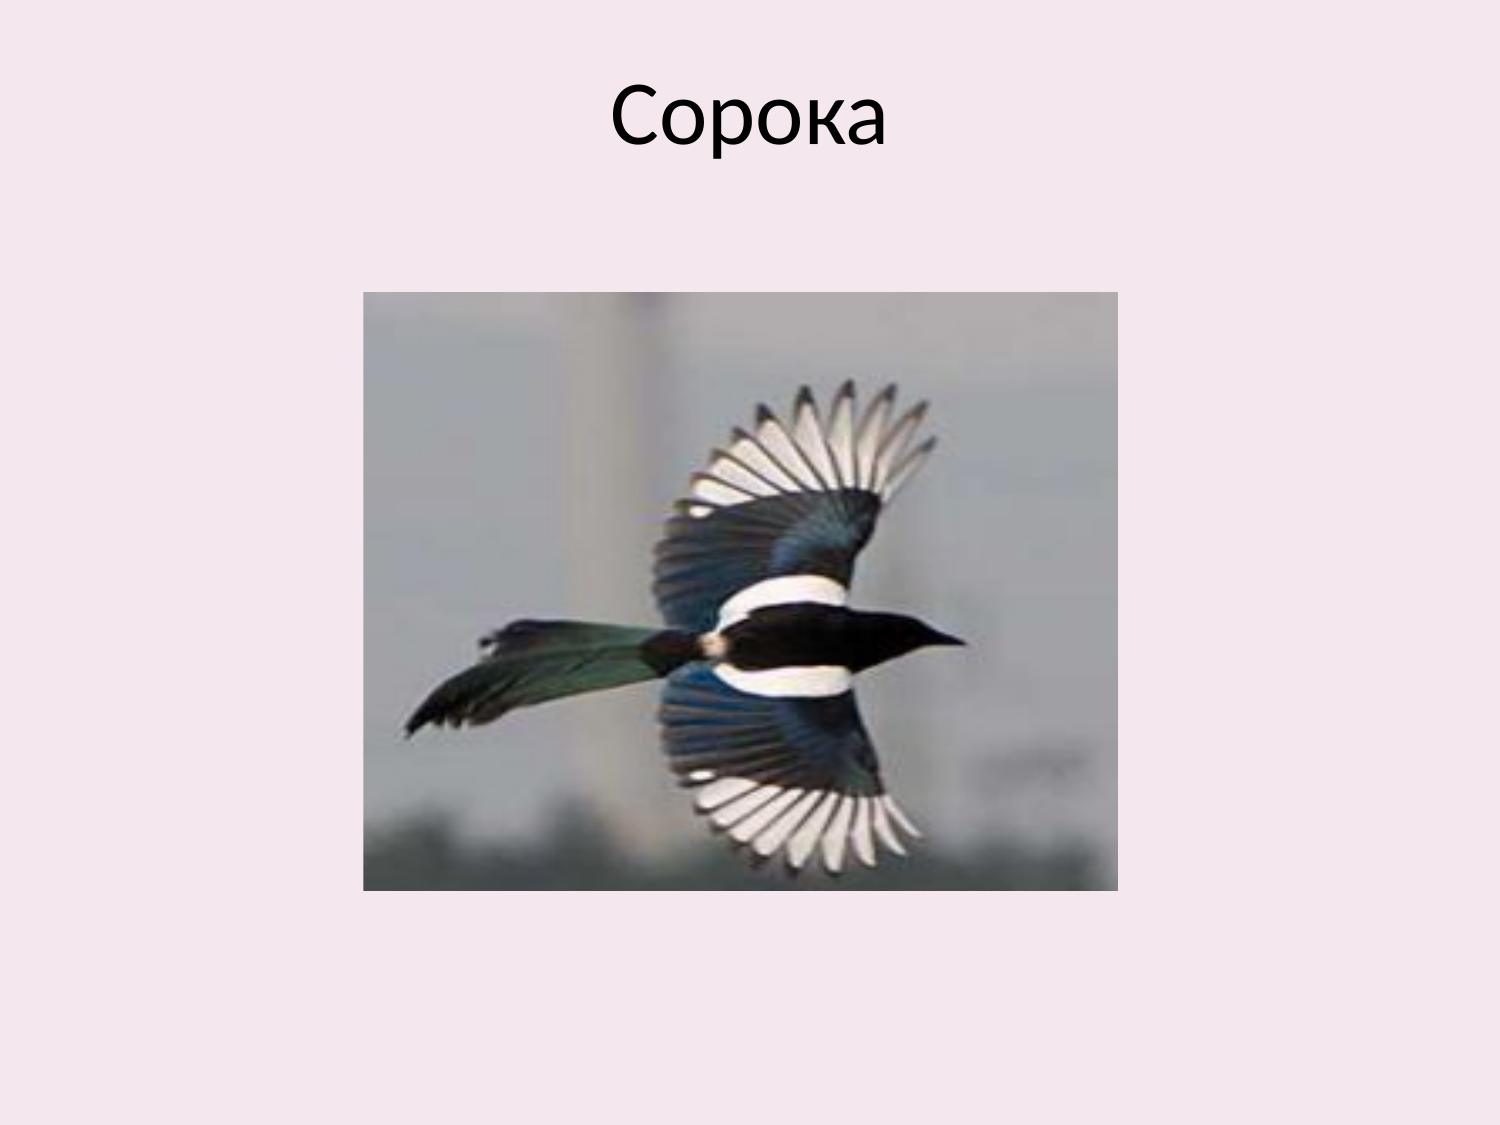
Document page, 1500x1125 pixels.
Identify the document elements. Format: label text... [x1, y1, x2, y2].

title Сорока [75, 45, 1425, 233]
picture [363, 292, 1118, 891]
